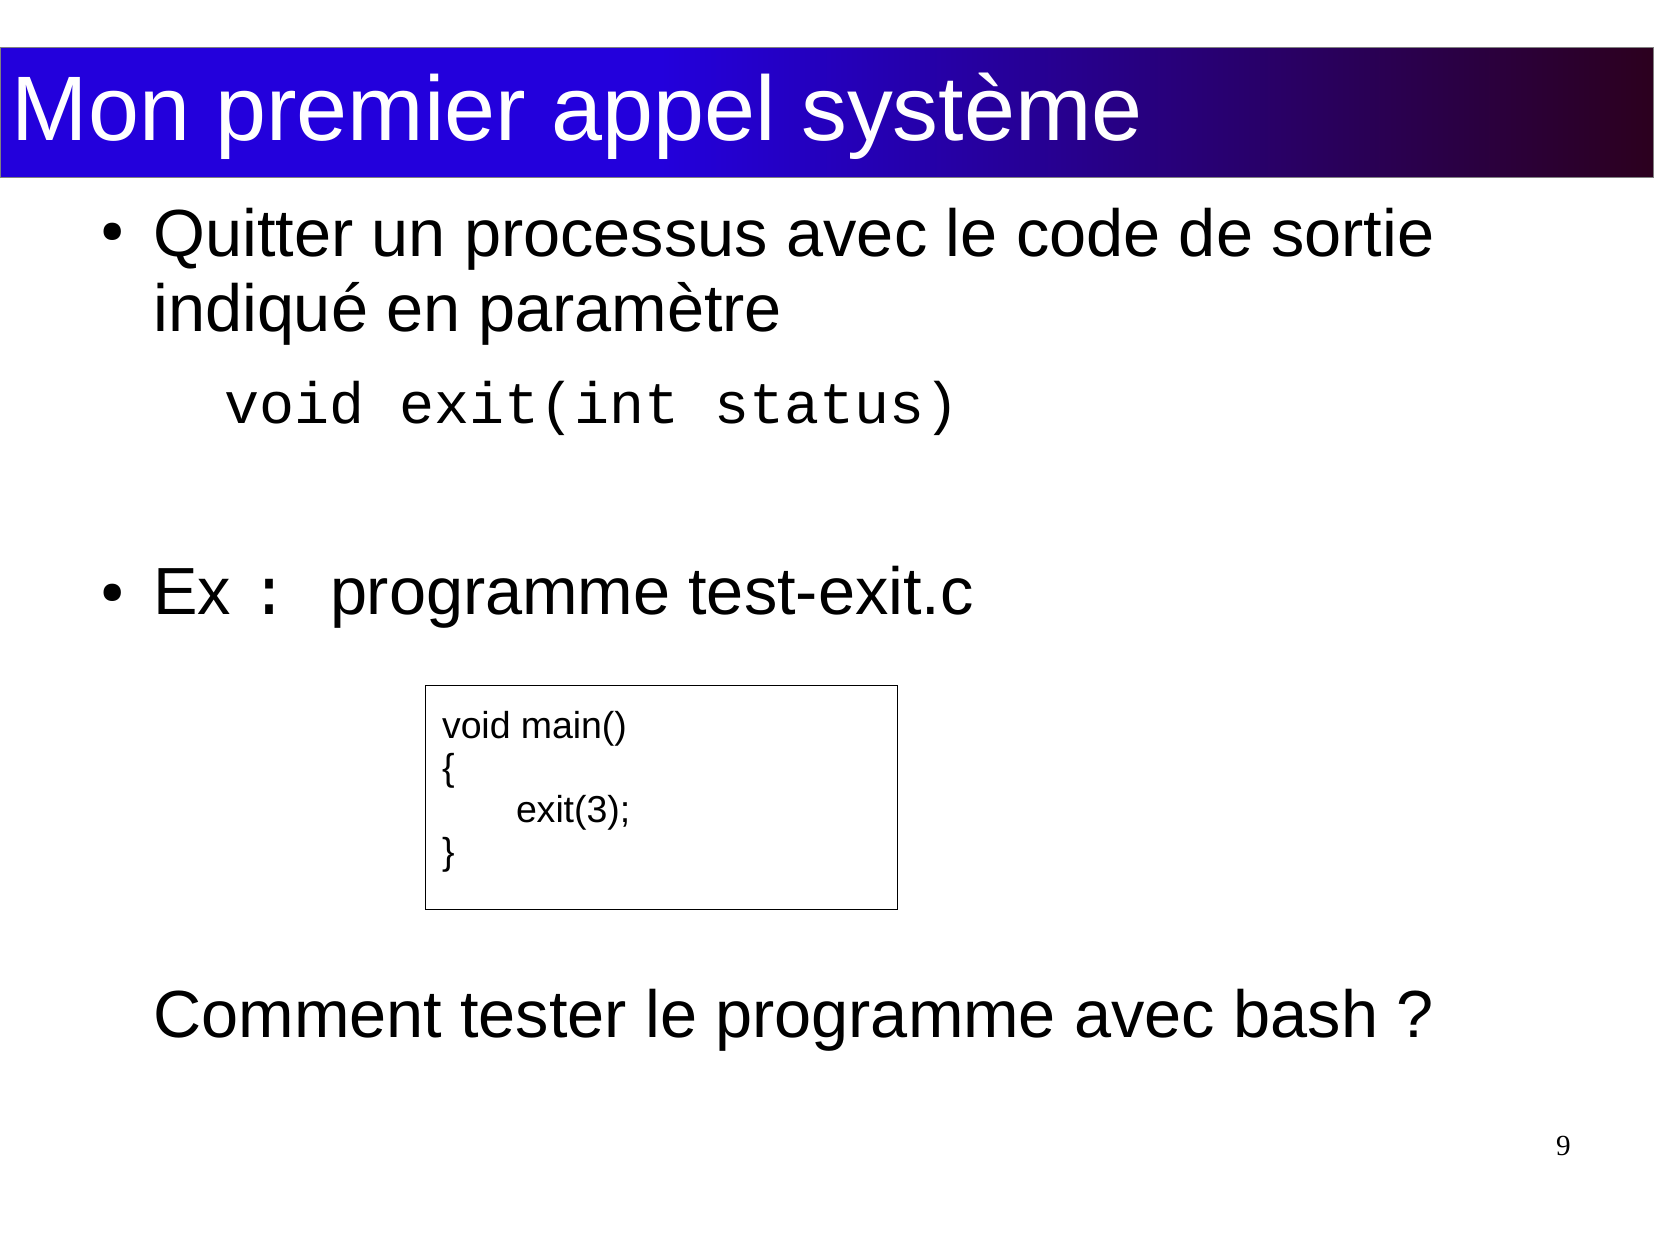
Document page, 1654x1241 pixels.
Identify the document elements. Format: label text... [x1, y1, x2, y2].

text_box [425, 685, 898, 910]
list Quitter un processus avec le code de sortie indiqué en paramètre void exit(int status) Ex : programme test-exit.c Comment tester le programme avec bash ? [82, 195, 1538, 1146]
title Mon premier appel système [11, 5, 1642, 213]
text_box void main() { exit(3); } [427, 696, 863, 934]
